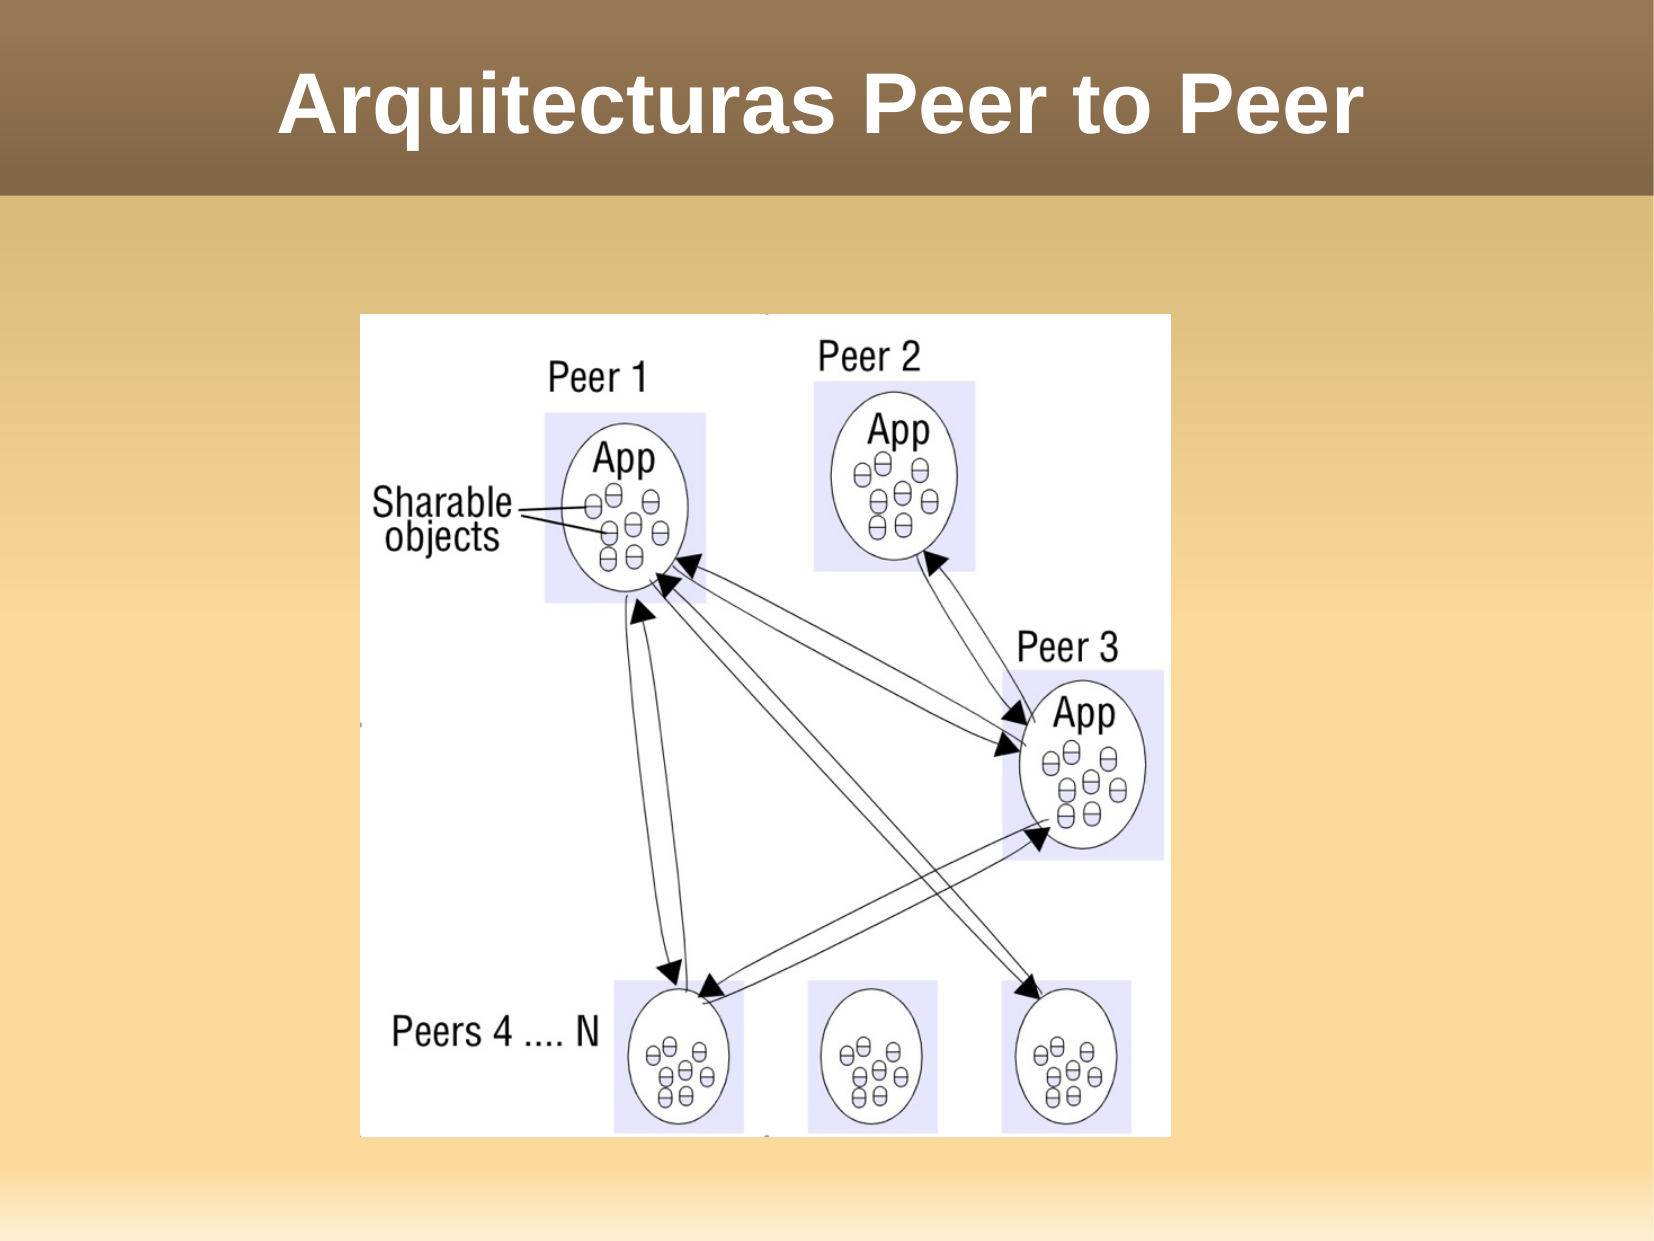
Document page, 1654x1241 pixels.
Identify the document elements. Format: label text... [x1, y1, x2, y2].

picture [0, 0, 1654, 1241]
title Arquitecturas Peer to Peer [76, 0, 1565, 208]
